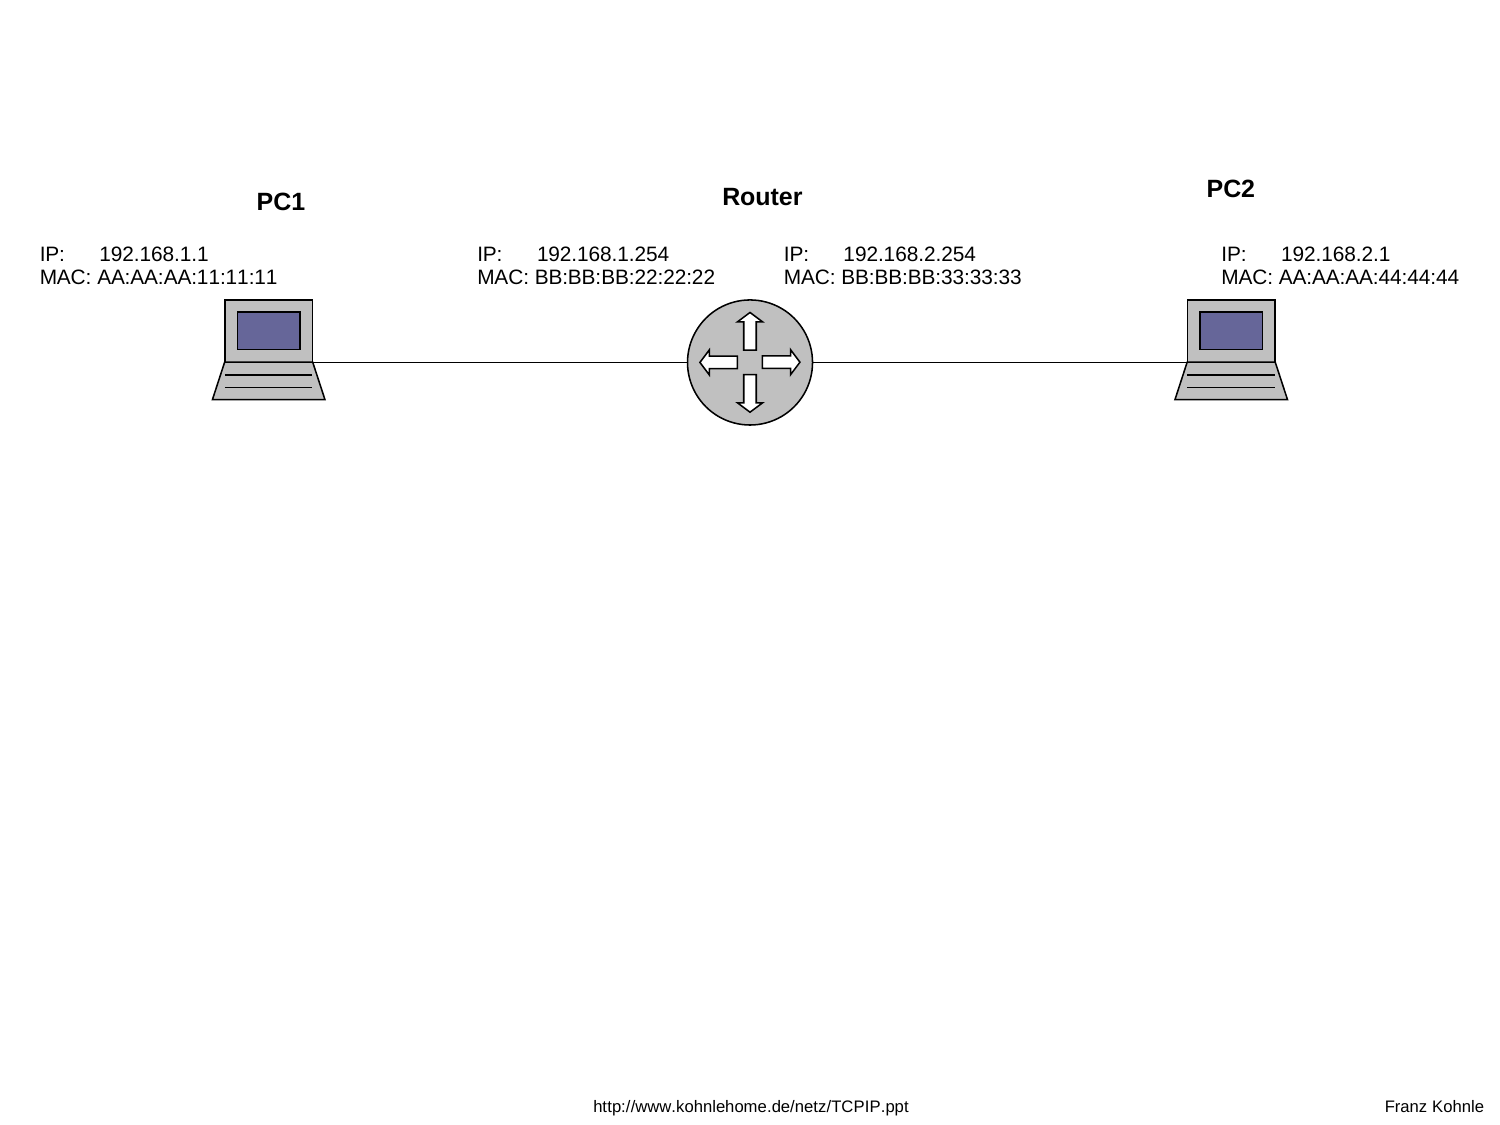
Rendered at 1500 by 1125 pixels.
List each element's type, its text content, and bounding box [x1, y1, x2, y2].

text_box Router [707, 174, 818, 219]
text_box [687, 299, 813, 426]
text_box IP: 192.168.1.1 MAC: AA:AA:AA:11:11:11 [24, 234, 293, 297]
text_box [212, 299, 325, 400]
text_box IP: 192.168.1.254 MAC: BB:BB:BB:22:22:22 [462, 234, 730, 297]
text_box Franz Kohnle [1370, 1089, 1500, 1125]
text_box PC2 [1191, 167, 1271, 211]
text_box IP: 192.168.2.254 MAC: BB:BB:BB:33:33:33 [769, 234, 1037, 297]
text_box [1174, 299, 1288, 400]
text_box PC1 [241, 179, 321, 224]
text_box IP: 192.168.2.1 MAC: AA:AA:AA:44:44:44 [1206, 234, 1475, 297]
text_box http://www.kohnlehome.de/netz/TCPIP.ppt [578, 1089, 926, 1125]
